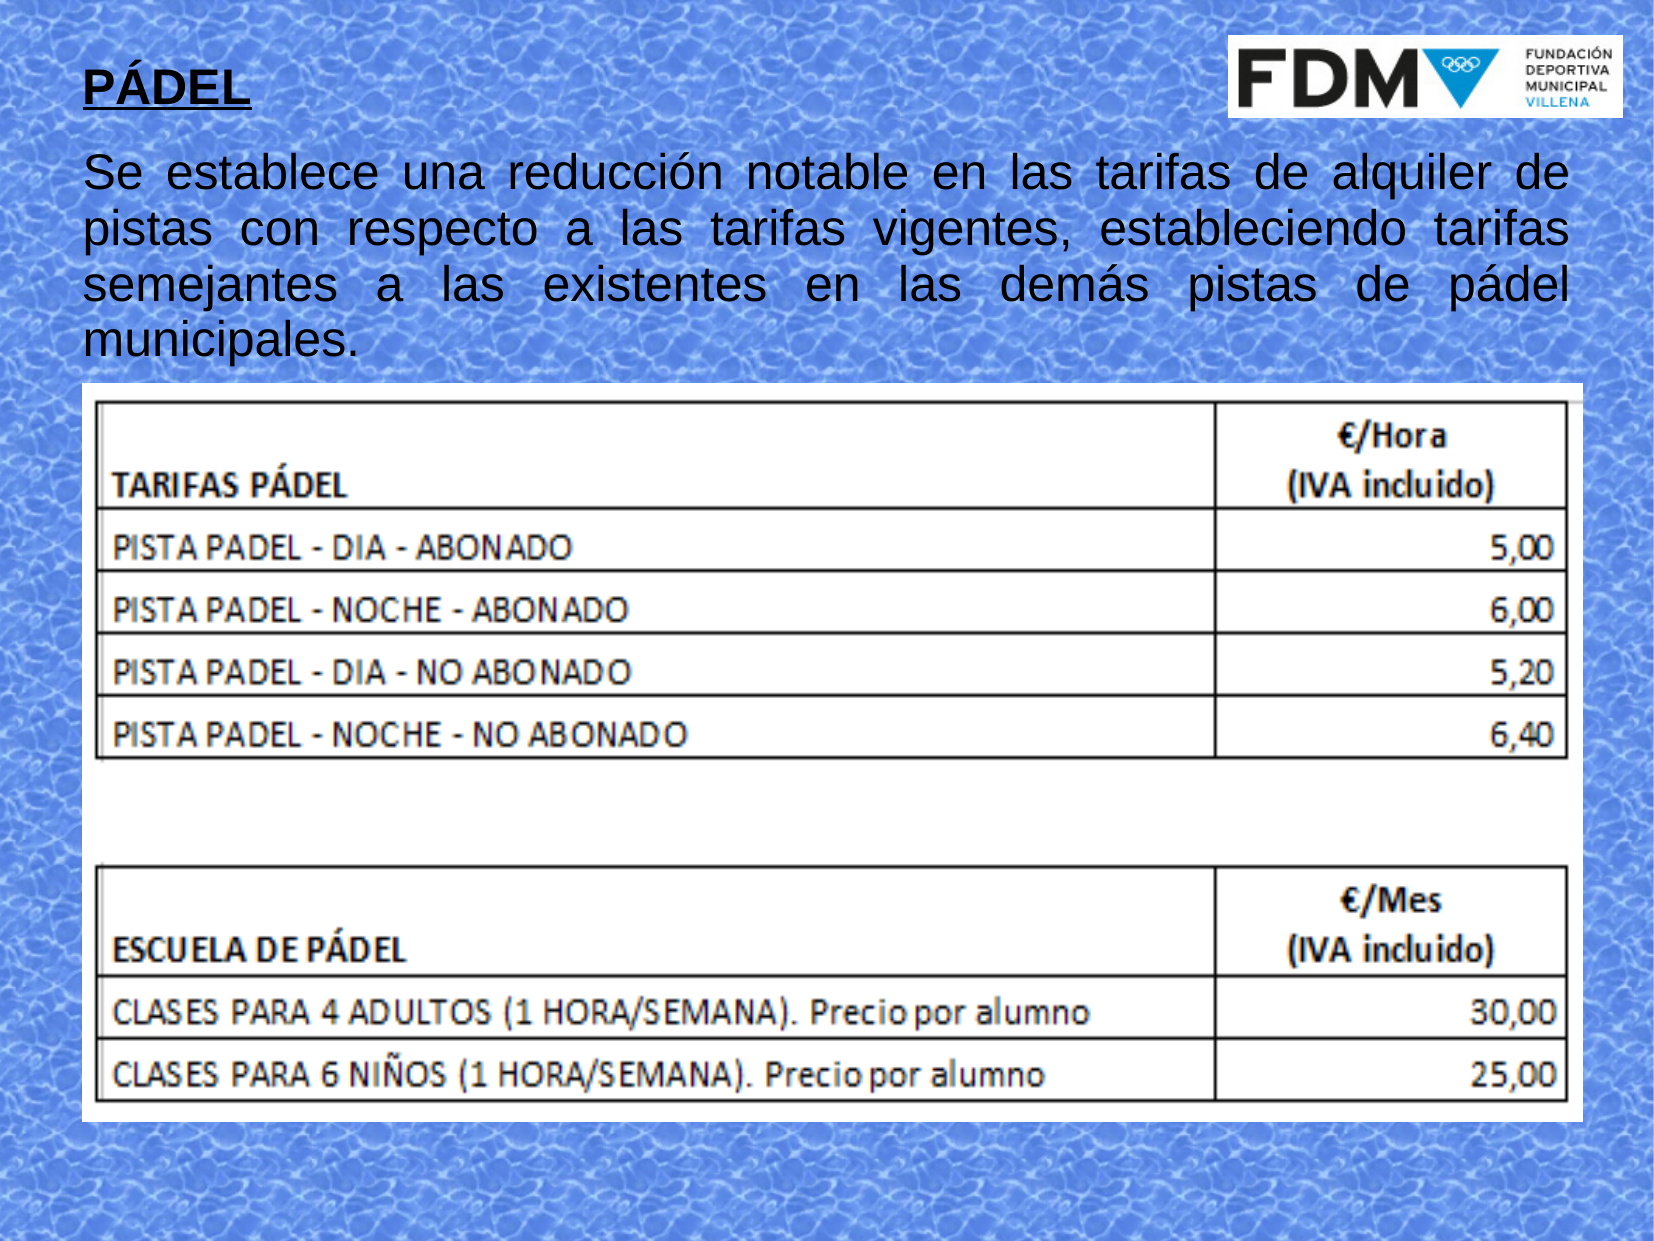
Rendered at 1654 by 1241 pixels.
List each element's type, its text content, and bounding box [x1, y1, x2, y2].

list PÁDEL Se establece una reducción notable en las tarifas de alquiler de pistas con respecto a las tarifas vigentes, estableciendo tarifas semejantes a las existentes en las demás pistas de pádel municipales. [82, 59, 1571, 383]
picture [0, 0, 1654, 1241]
